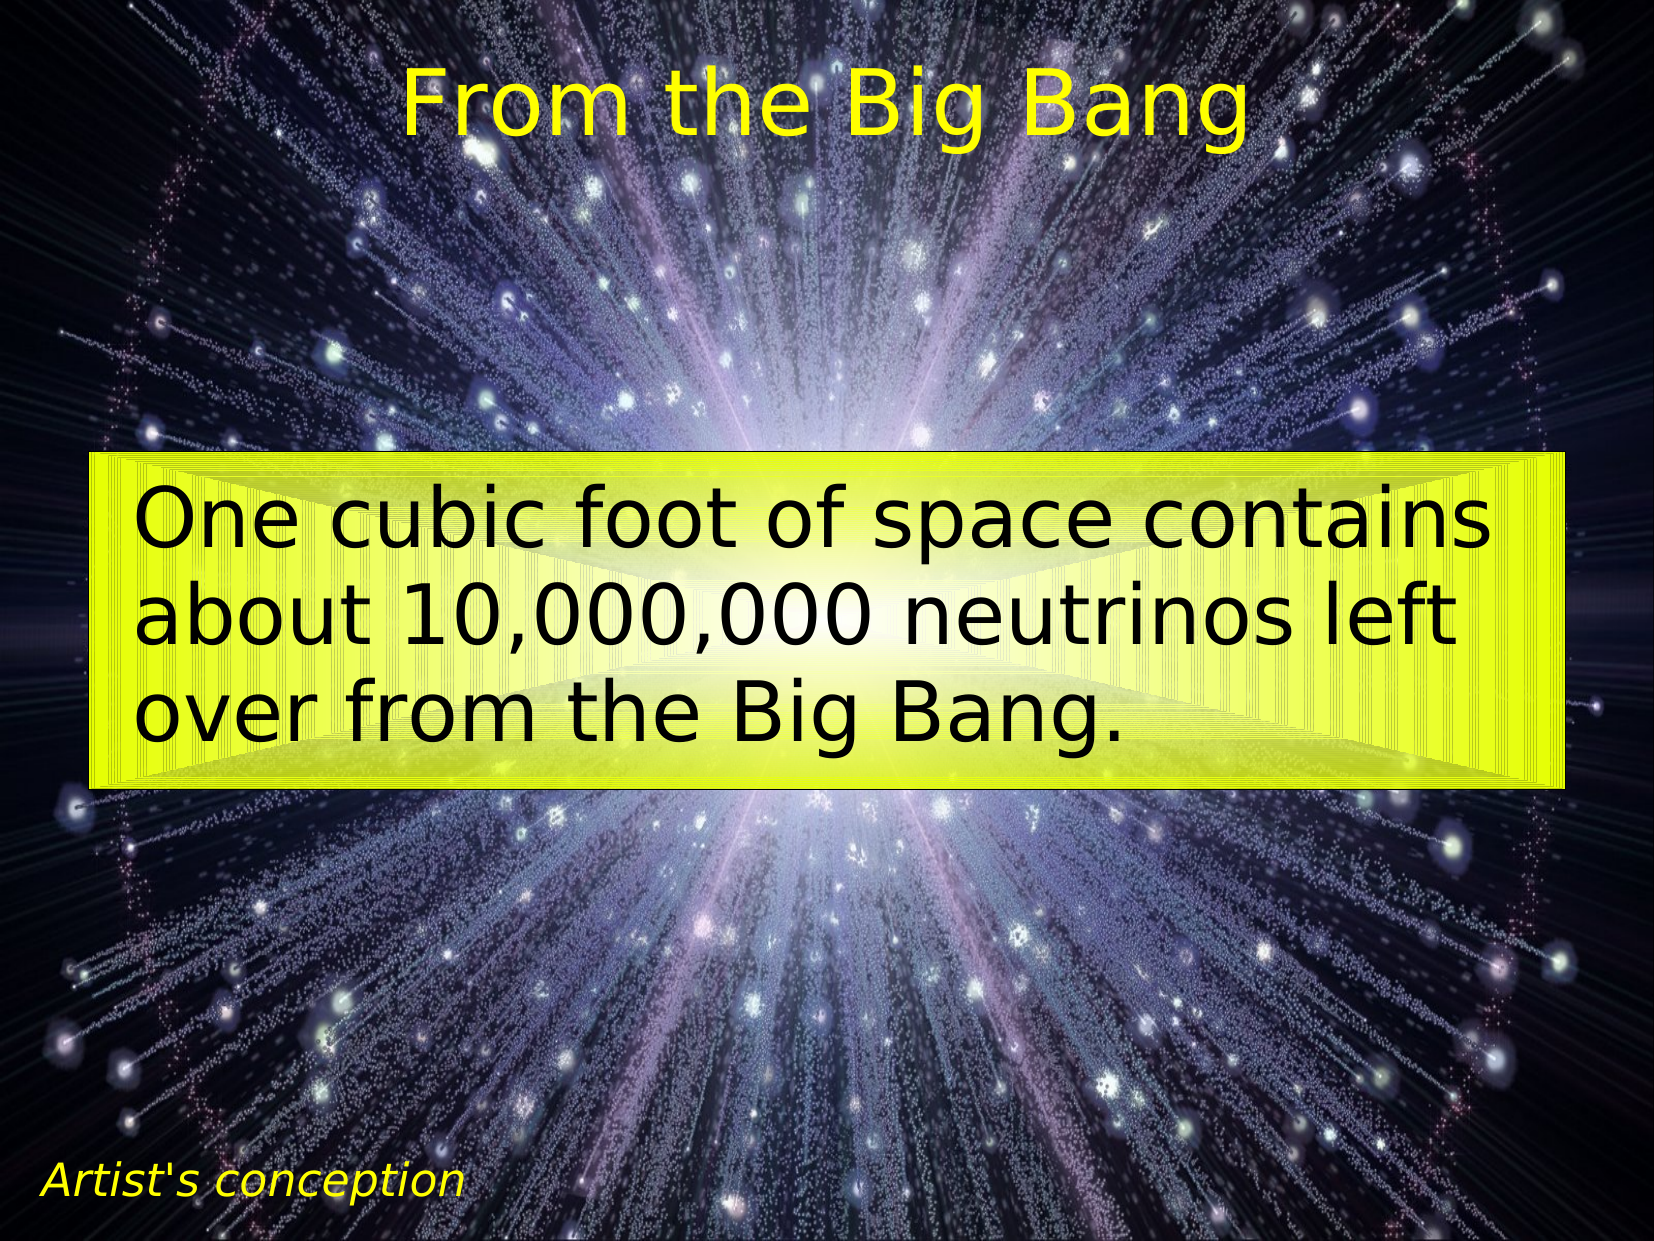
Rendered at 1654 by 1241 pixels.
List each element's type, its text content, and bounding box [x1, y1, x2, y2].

text_box Artist's conception [26, 1146, 482, 1216]
text_box One cubic foot of space contains about 10,000,000 neutrinos left over from the Big Bang. [117, 462, 1537, 773]
text_box [88, 451, 1566, 790]
title From the Big Bang [82, 0, 1571, 208]
picture [0, 0, 1654, 1241]
